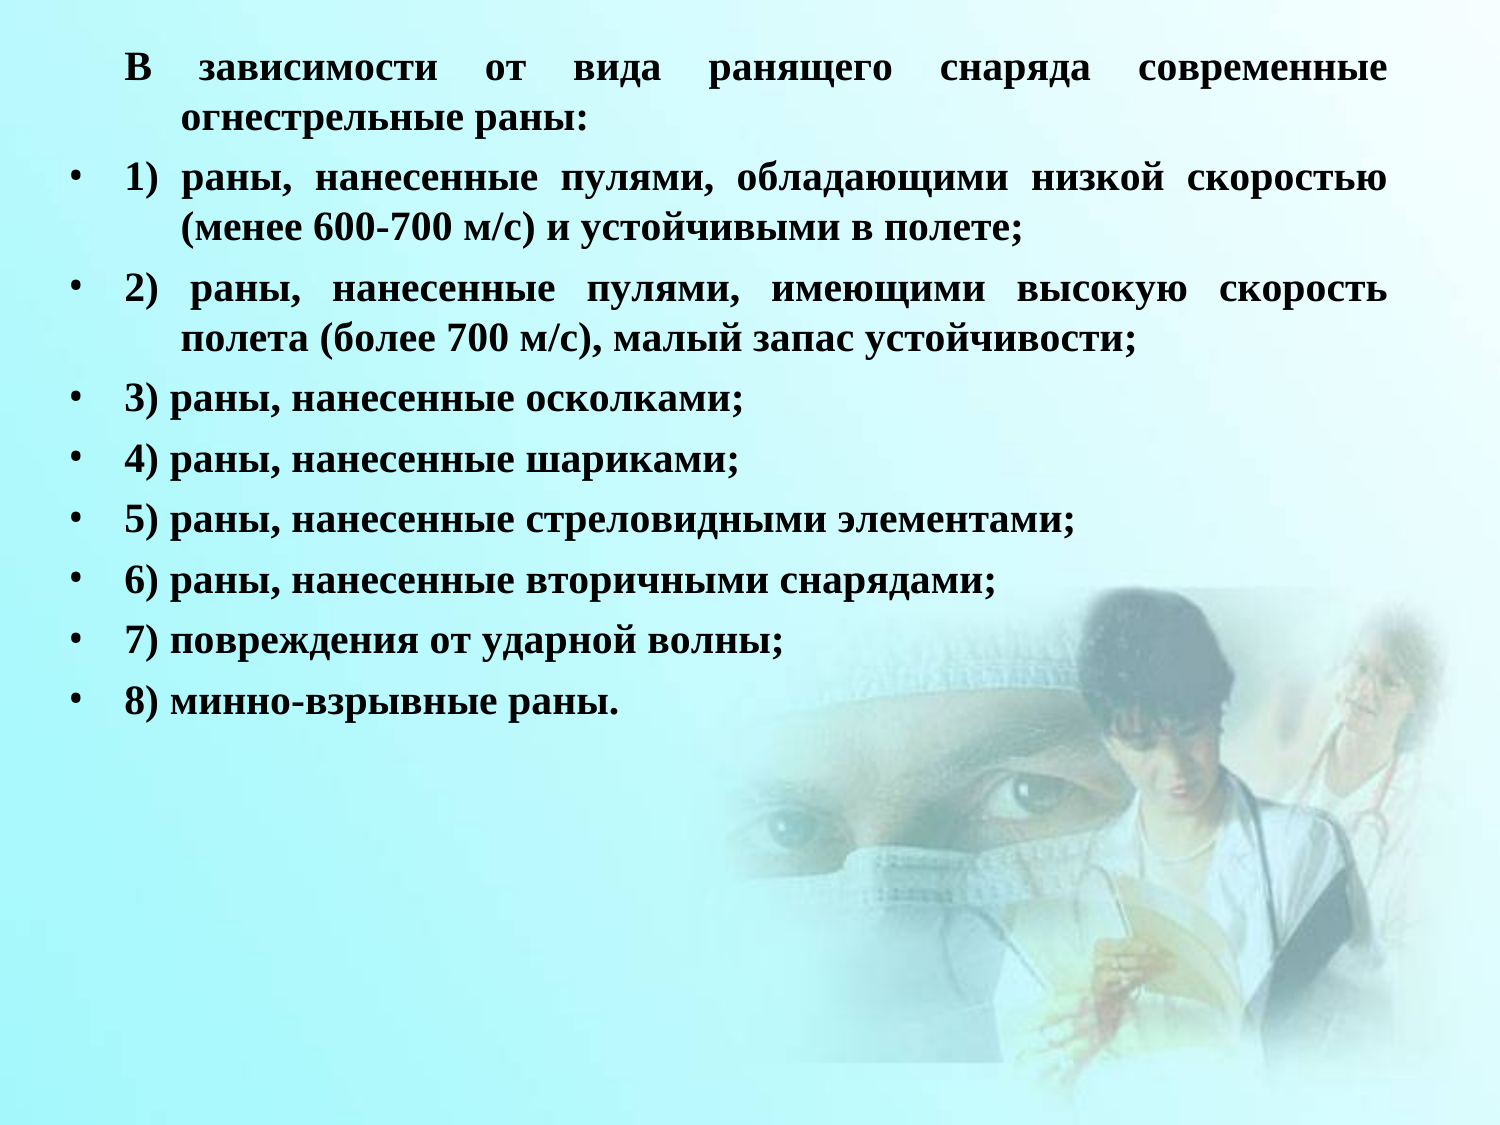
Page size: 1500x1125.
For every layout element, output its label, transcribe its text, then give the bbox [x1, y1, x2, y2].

list В зависимости от вида ранящего снаряда современные огнестрельные раны: 1) раны, нанесенные пулями, обладающими низкой скоростью (менее 600-700 м/с) и устойчивыми в полете; 2) раны, нанесенные пулями, имеющими высокую скорость полета (более 700 м/с), малый запас устойчивости; 3) раны, нанесенные осколками; 4) раны, нанесенные шариками; 5) раны, нанесенные стреловидными элементами; 6) раны, нанесенные вторичными снарядами; 7) повреждения от ударной волны; 8) минно-взрывные раны. [53, 31, 1404, 752]
